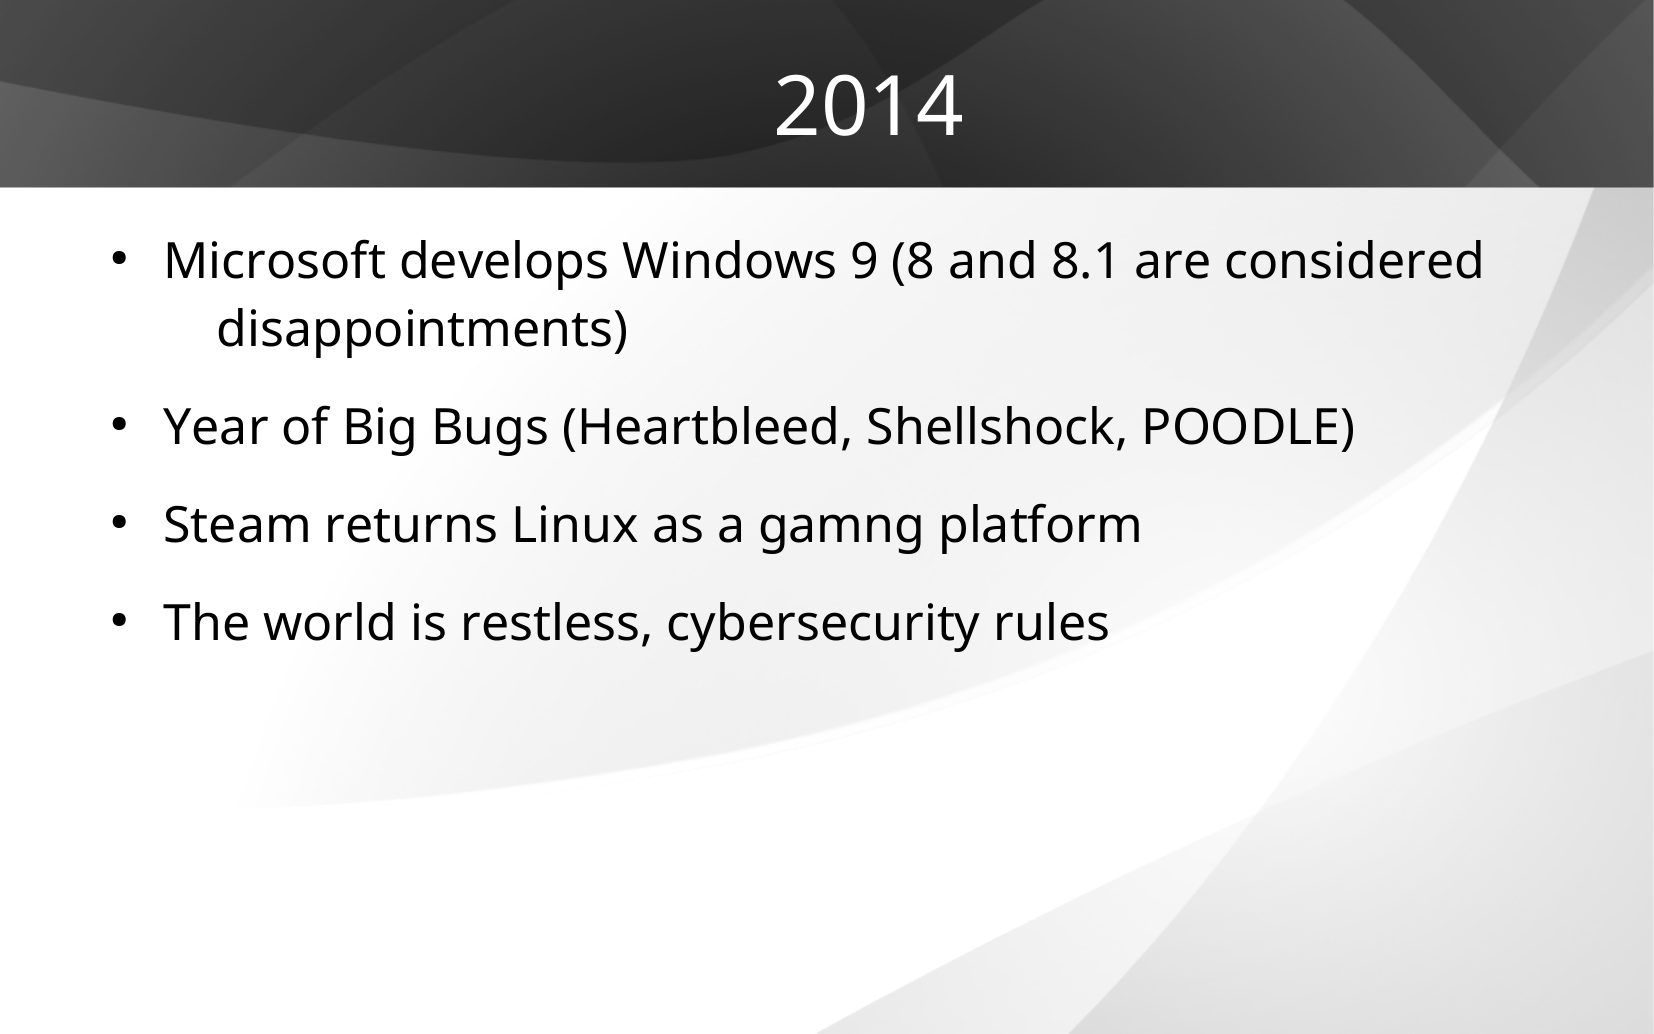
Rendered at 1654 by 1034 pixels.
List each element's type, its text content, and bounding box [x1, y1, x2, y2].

picture [0, 0, 1654, 1034]
title 2014 [124, 0, 1613, 208]
list Microsoft develops Windows 9 (8 and 8.1 are considered disappointments) Year of Big Bugs (Heartbleed, Shellshock, POODLE) Steam returns Linux as a gamng platform The world is restless, cybersecurity rules [75, 225, 1613, 1013]
